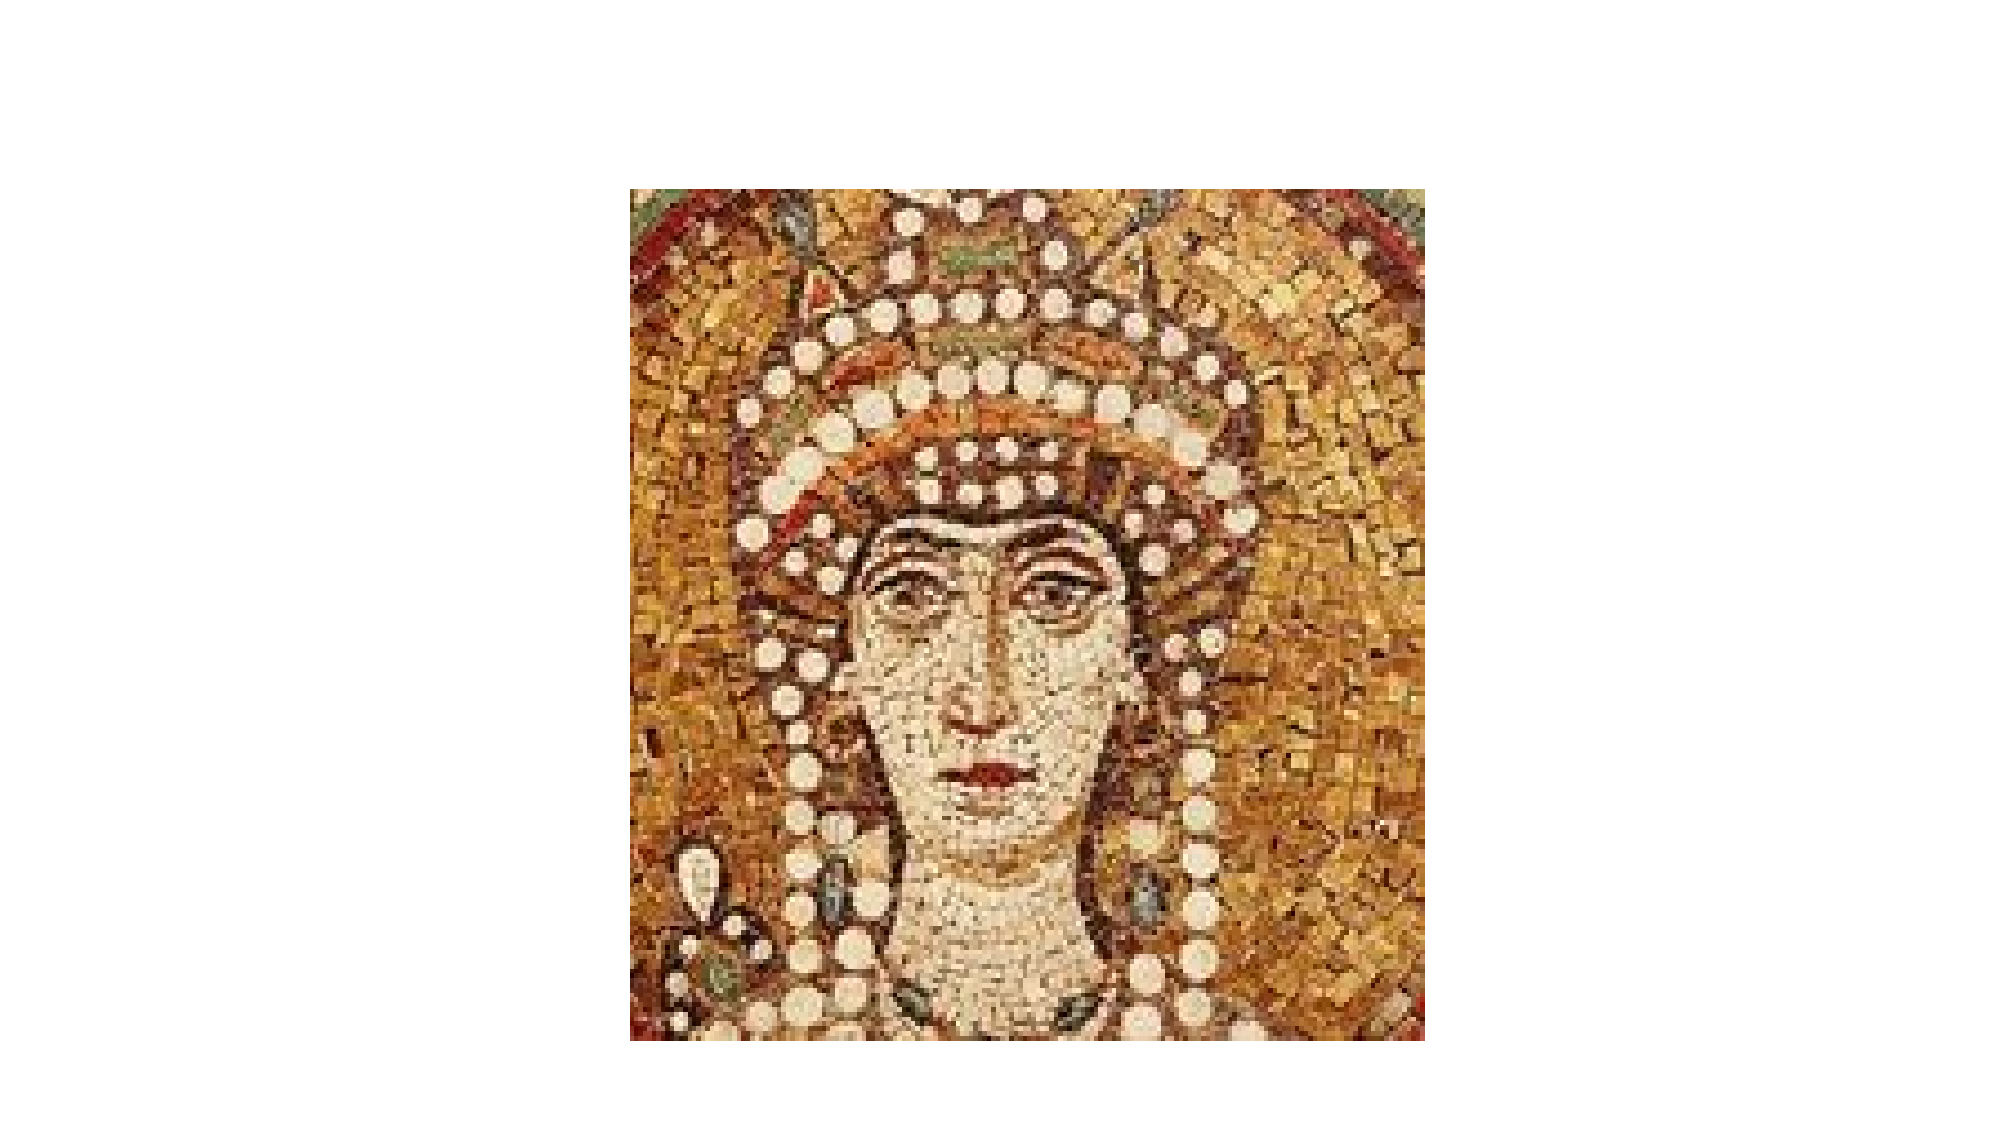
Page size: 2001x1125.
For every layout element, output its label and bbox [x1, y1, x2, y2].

picture [630, 189, 1425, 1041]
